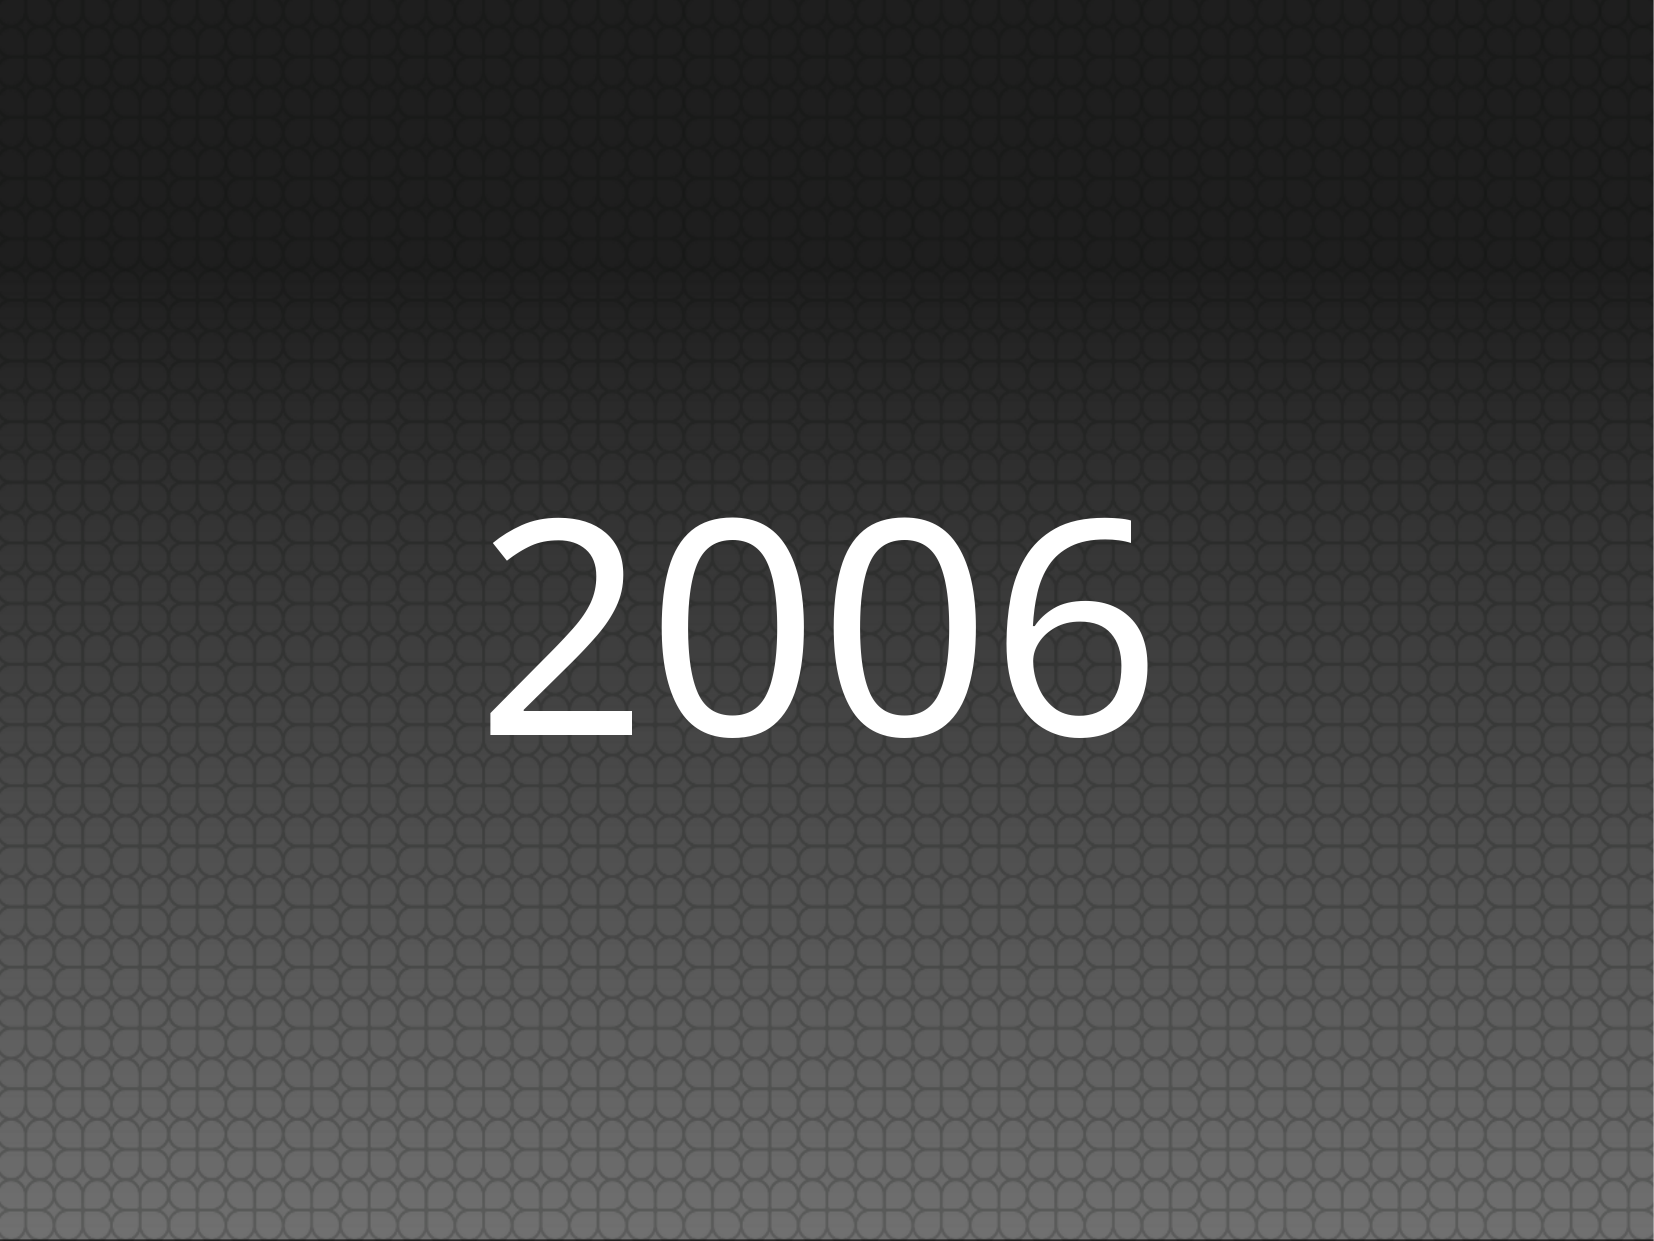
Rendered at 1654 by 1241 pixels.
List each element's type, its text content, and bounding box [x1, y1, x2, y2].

title 2006 [75, 451, 1564, 787]
picture [0, 0, 1654, 1241]
